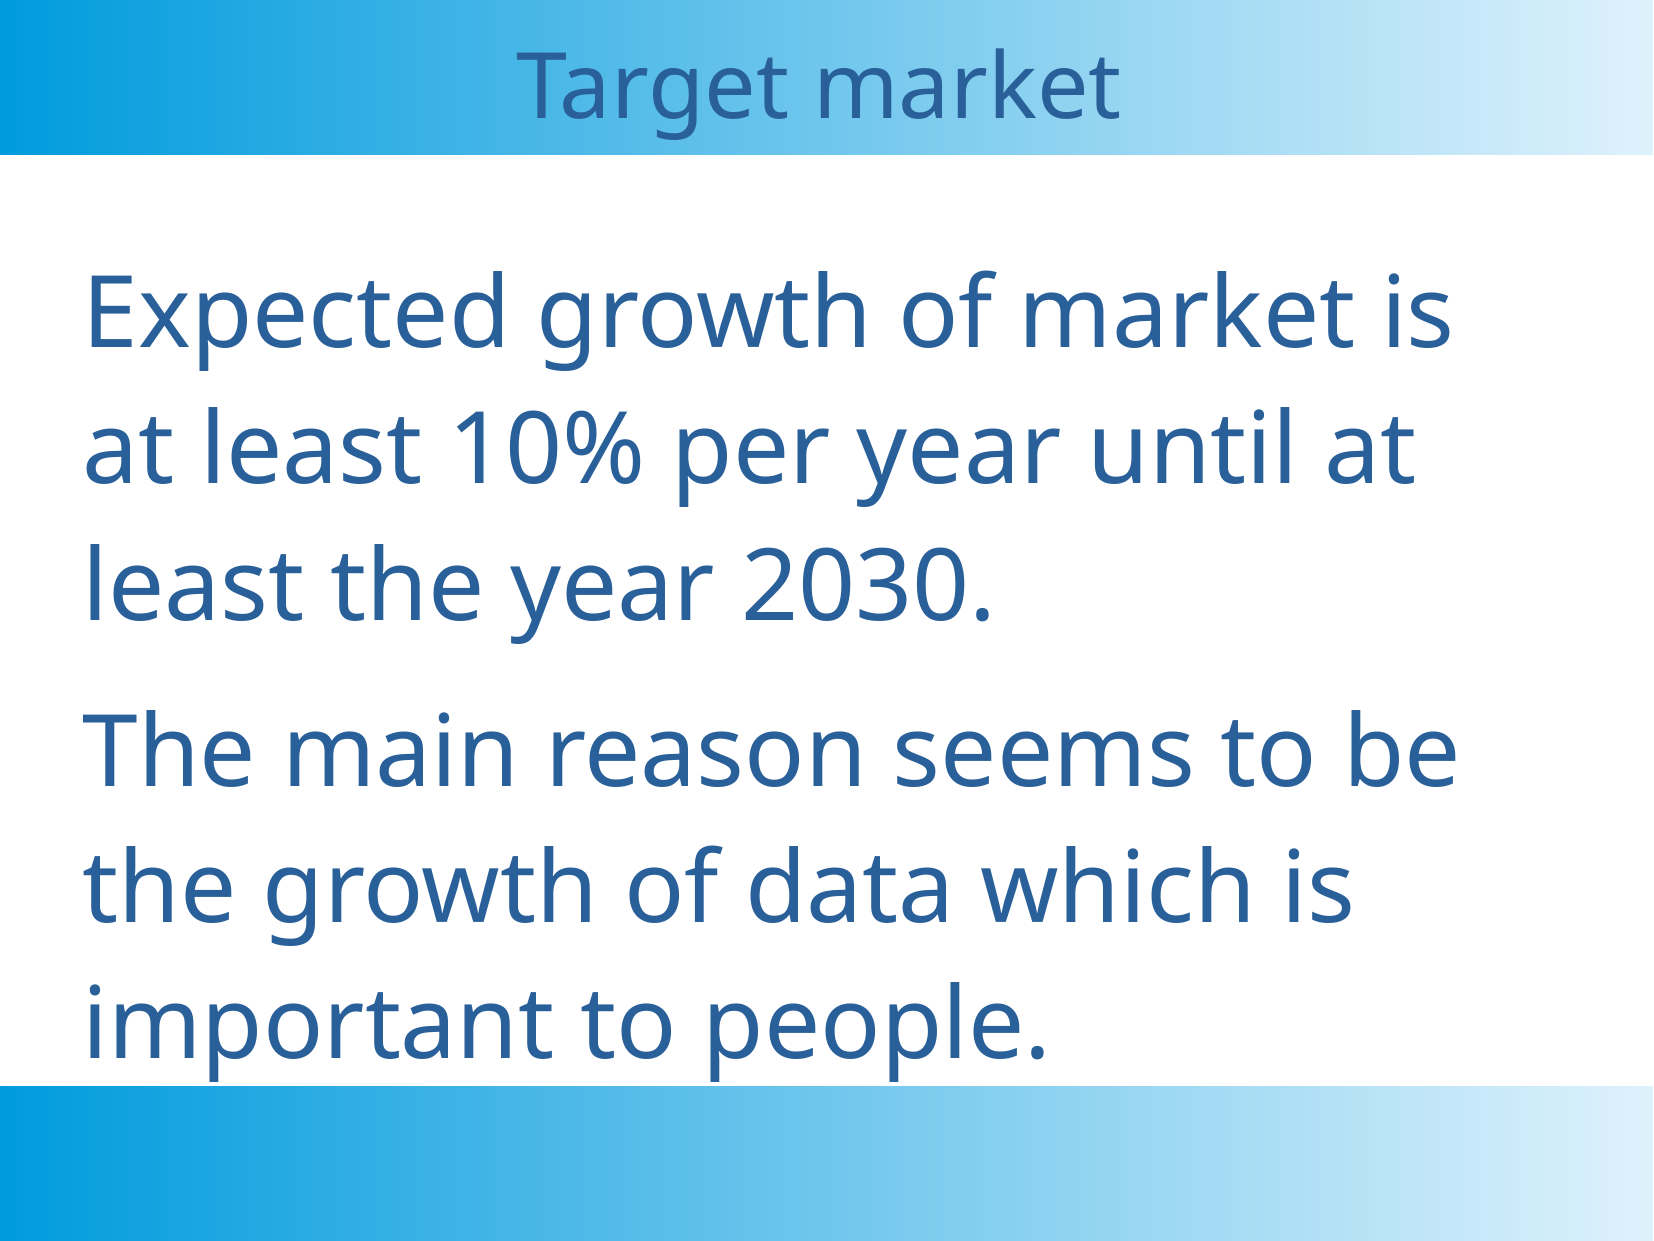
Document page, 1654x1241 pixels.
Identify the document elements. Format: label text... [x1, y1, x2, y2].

list Expected growth of market is at least 10% per year until at least the year 2030. The main reason seems to be the growth of data which is important to people. [82, 240, 1571, 961]
title Target market [75, 30, 1564, 138]
